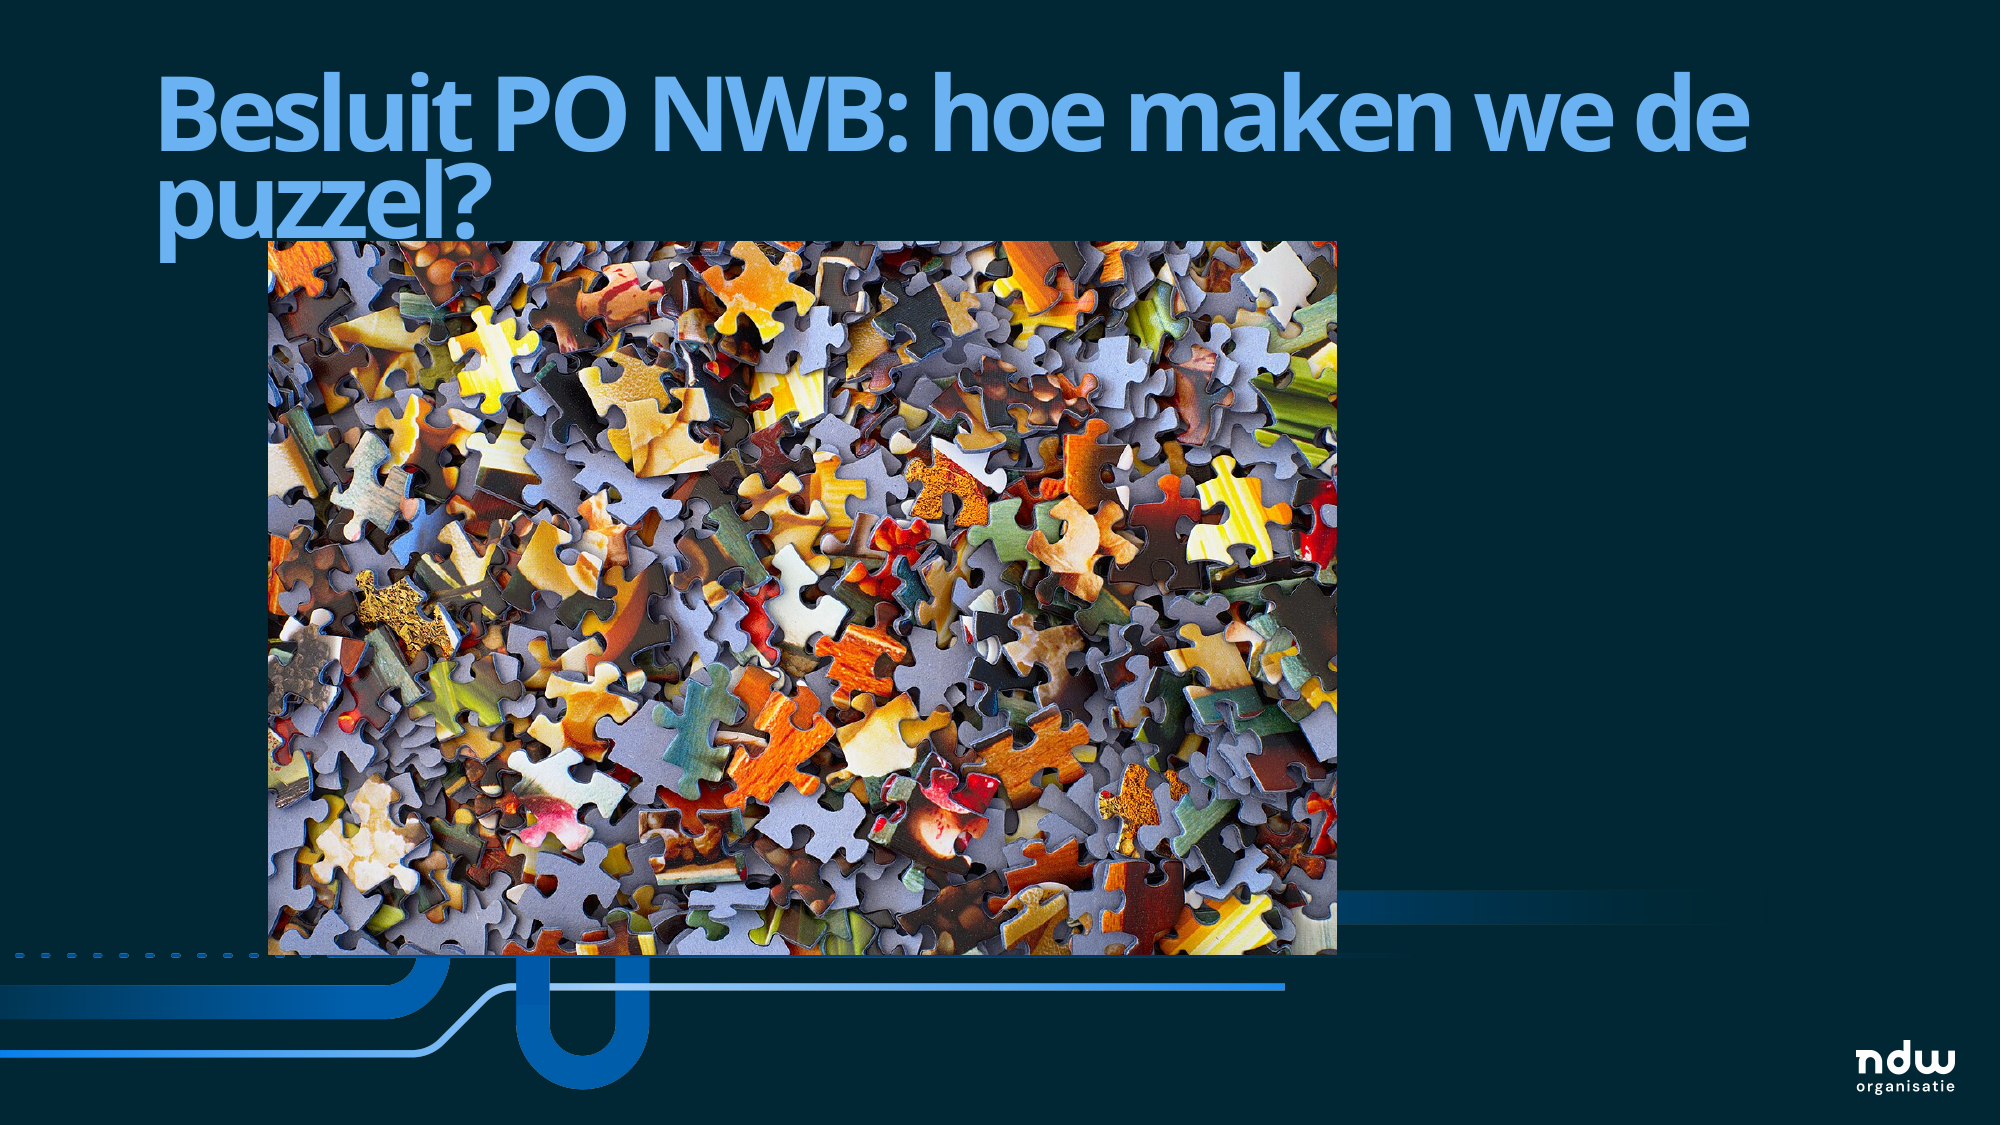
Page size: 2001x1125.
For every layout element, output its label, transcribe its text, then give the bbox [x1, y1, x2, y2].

picture [269, 242, 1337, 955]
title Besluit PO NWB: hoe maken we de puzzel? [137, 59, 1863, 278]
